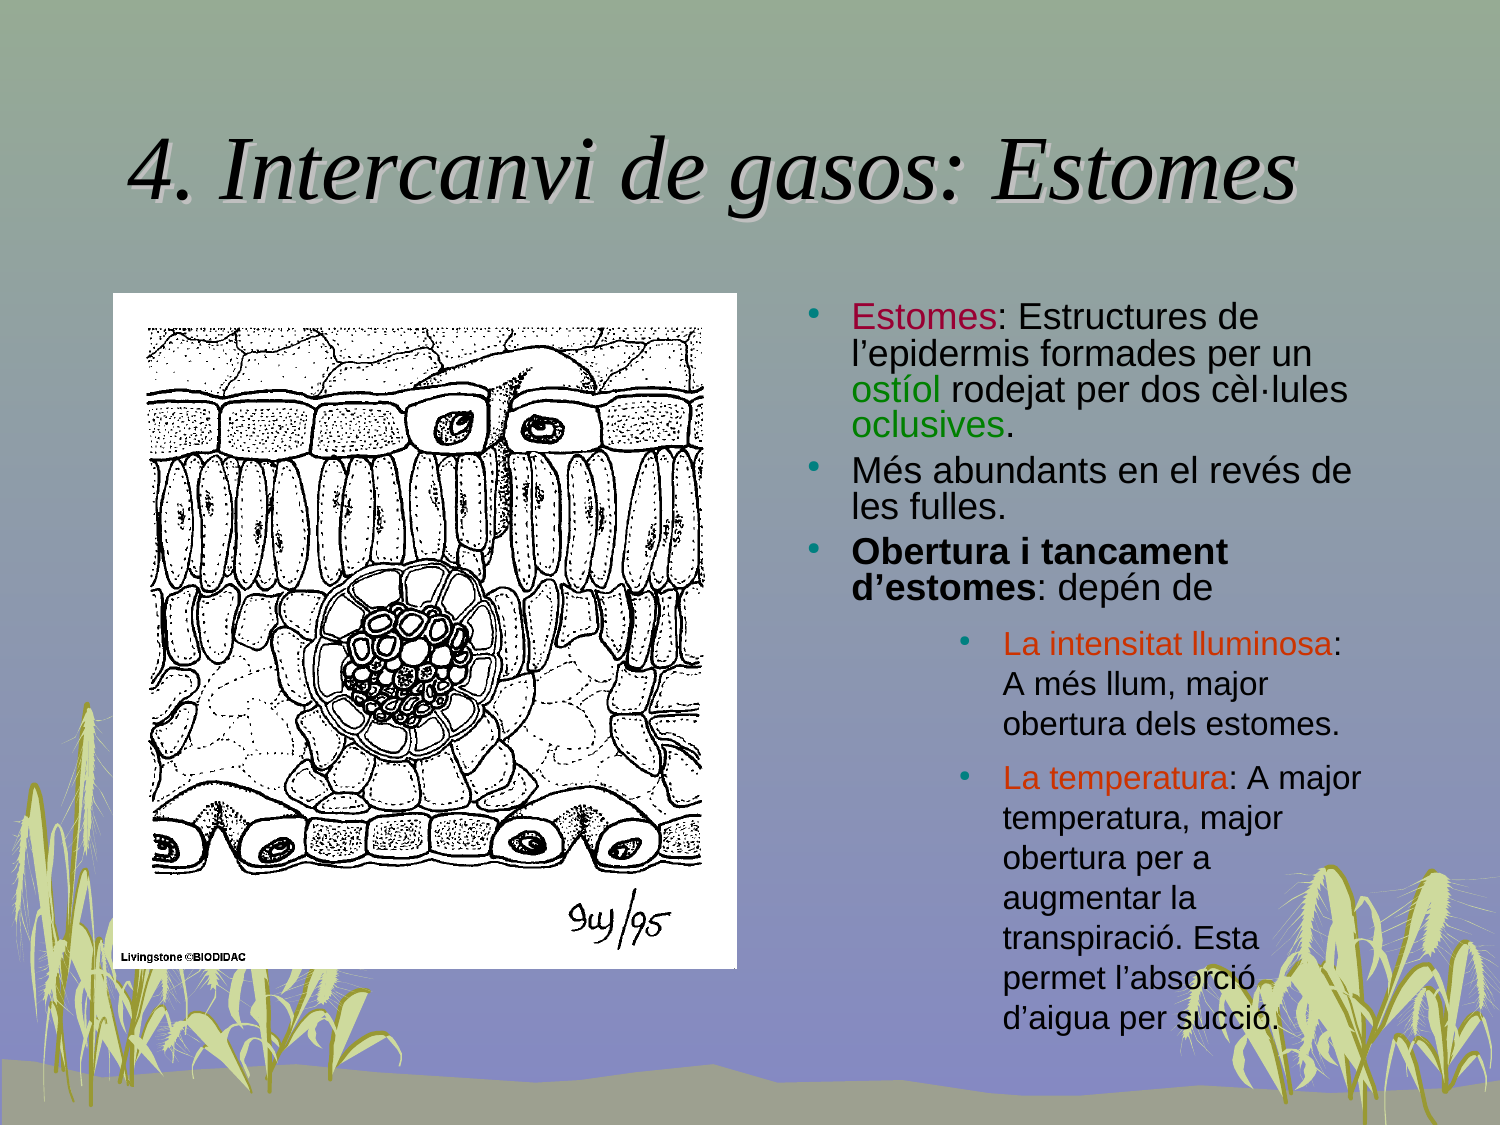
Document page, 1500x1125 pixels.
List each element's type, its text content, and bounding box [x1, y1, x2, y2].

picture [113, 293, 737, 969]
list Estomes: Estructures de l’epidermis formades per un ostíol rodejat per dos cèl·lules oclusives. Més abundants en el revés de les fulles. Obertura i tancament d’estomes: depén de La intensitat lluminosa: A més llum, major obertura dels estomes. La temperatura: A major temperatura, major obertura per a augmentar la transpiració. Esta permet l’absorció d’aigua per succió. [762, 293, 1388, 1044]
title 4. Intercanvi de gasos: Estomes [112, 68, 1388, 257]
